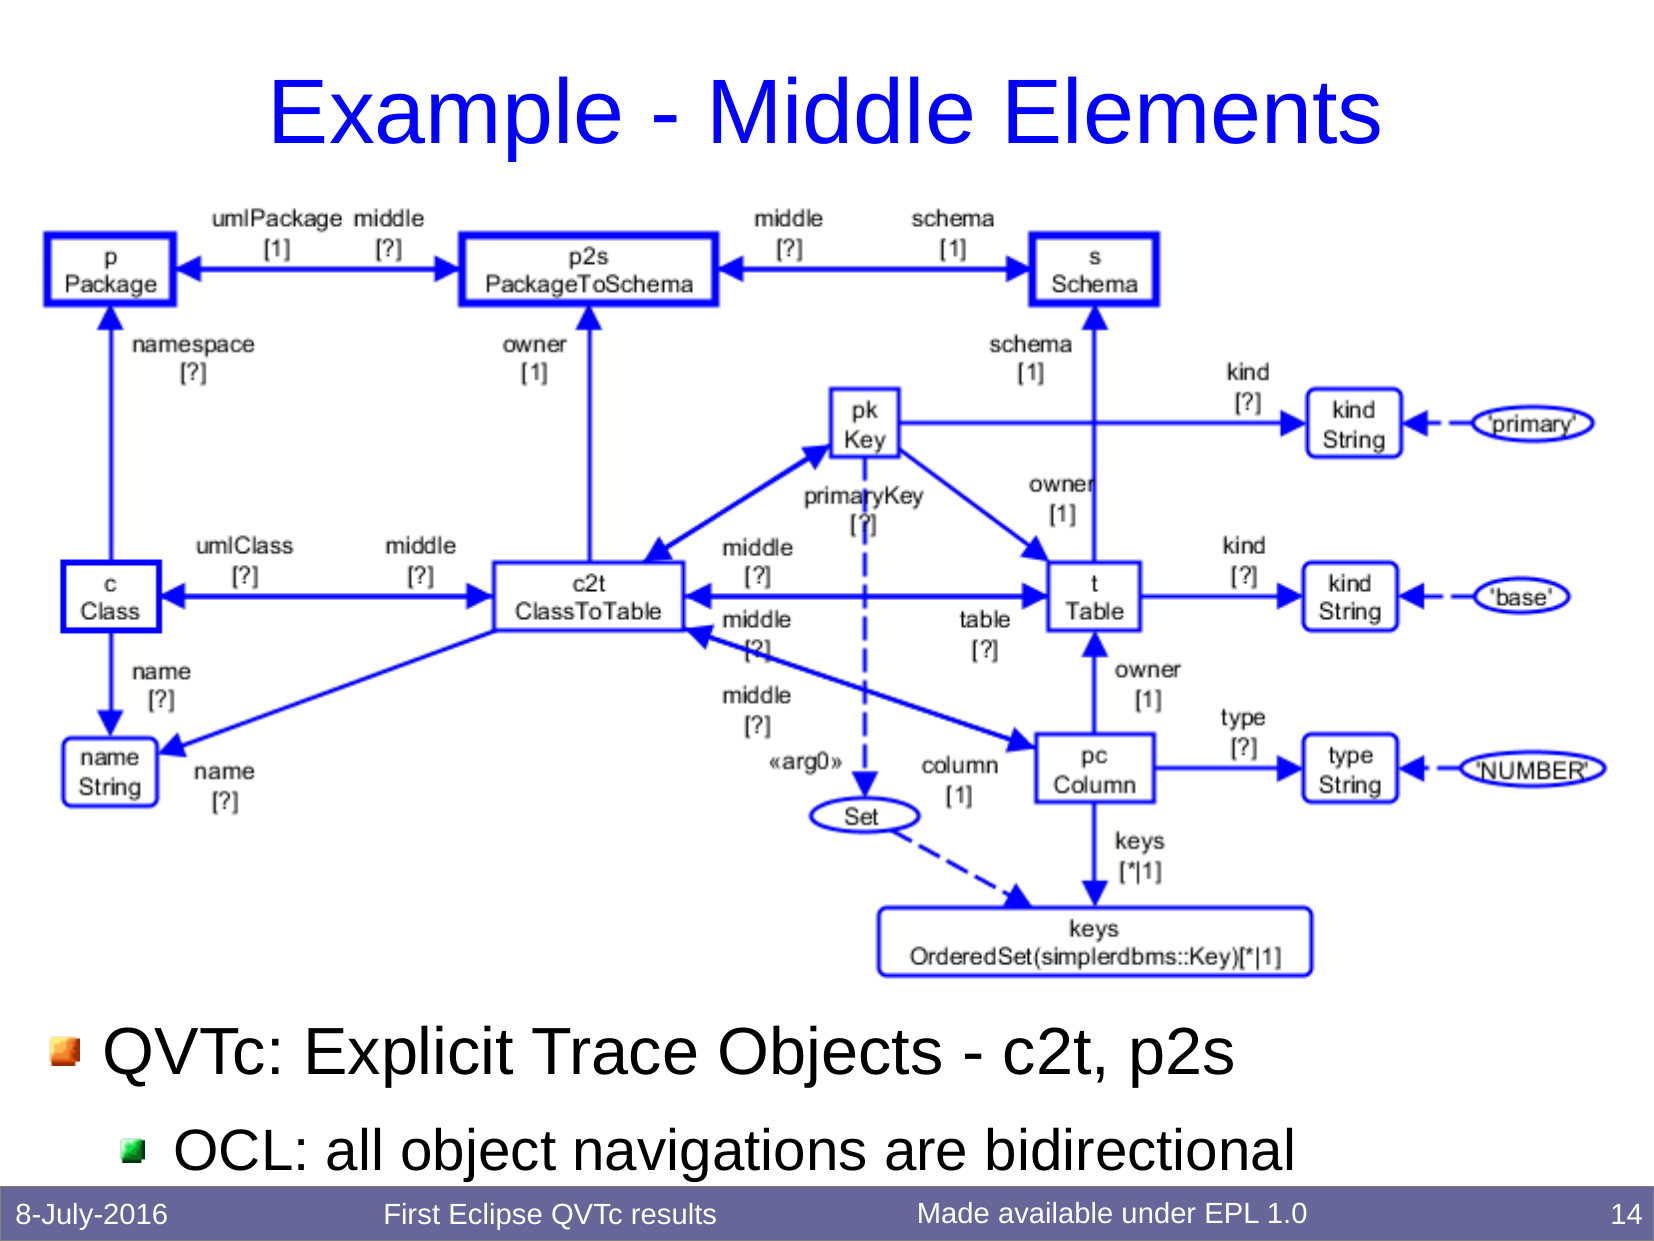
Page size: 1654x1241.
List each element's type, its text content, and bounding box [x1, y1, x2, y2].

picture [17, 167, 1638, 1007]
title Example - Middle Elements [82, 49, 1571, 175]
list QVTc: Explicit Trace Objects - c2t, p2s OCL: all object navigations are bidirectional [31, 1013, 1588, 1213]
